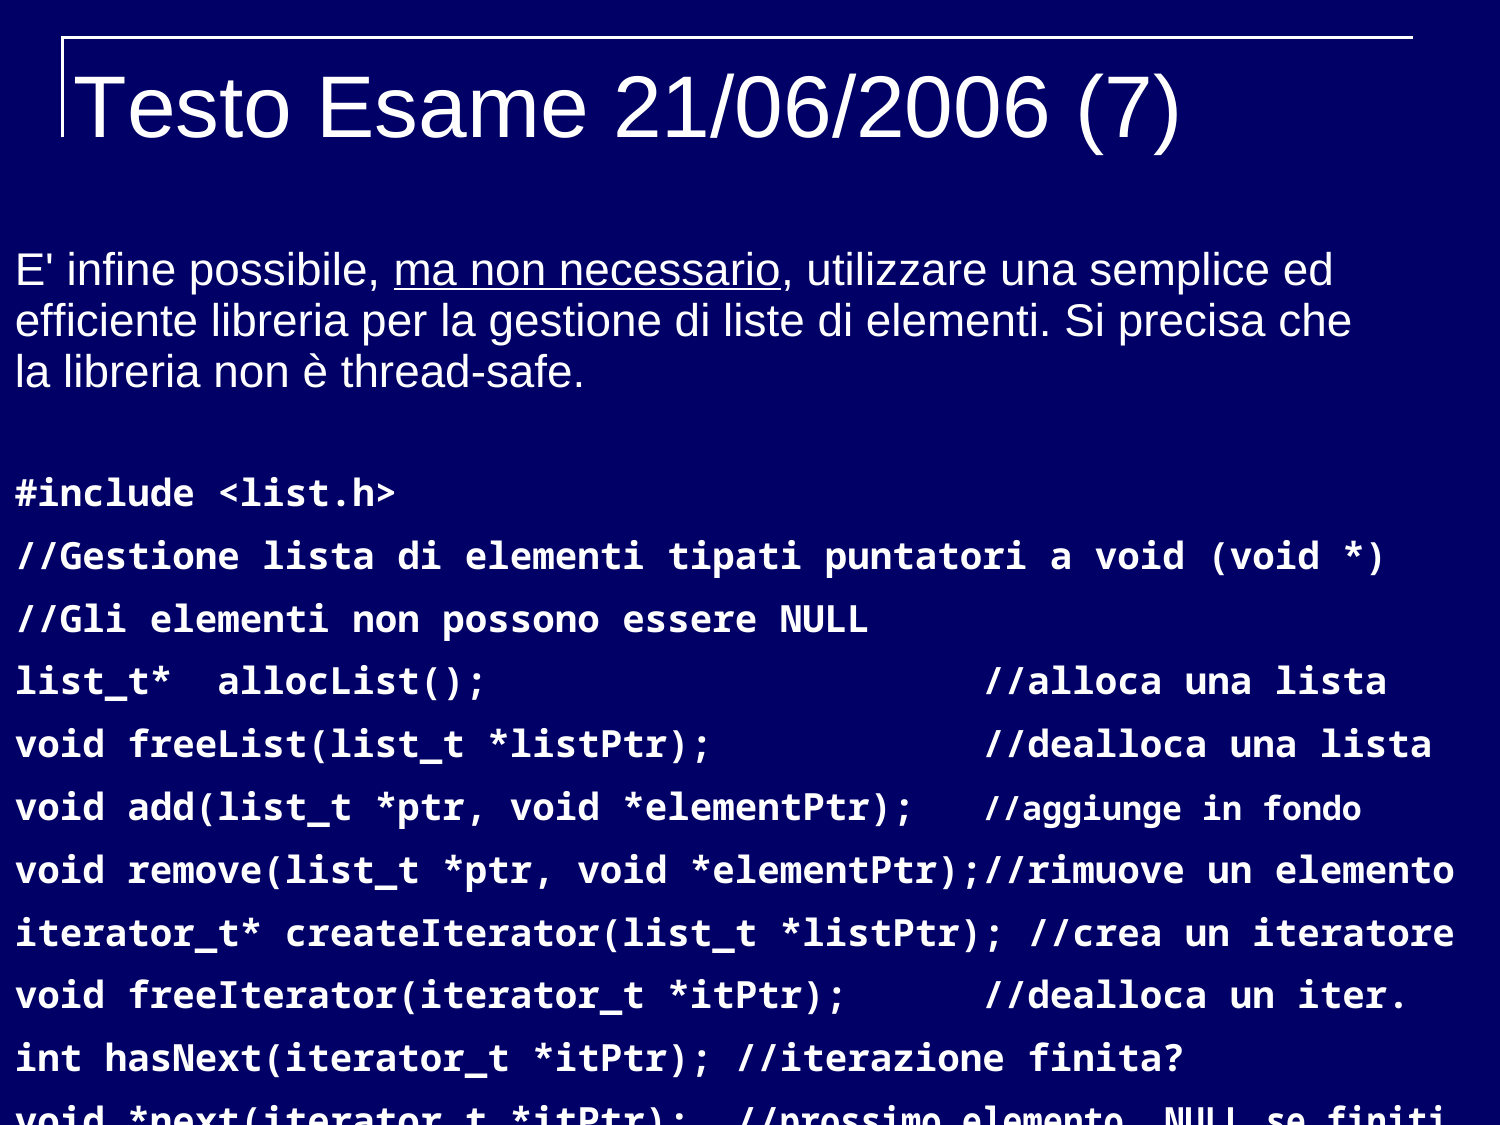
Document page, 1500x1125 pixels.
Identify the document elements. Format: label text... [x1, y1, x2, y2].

text_box E' infine possibile, ma non necessario, utilizzare una semplice ed efficiente libreria per la gestione di liste di elementi. Si precisa che la libreria non è thread-safe. #include <list.h> //Gestione lista di elementi tipati puntatori a void (void *) //Gli elementi non possono essere NULL list_t* allocList(); //alloca una lista void freeList(list_t *listPtr); //dealloca una lista void add(list_t *ptr, void *elementPtr); //aggiunge in fondo void remove(list_t *ptr, void *elementPtr);//rimuove un elemento iterator_t* createIterator(list_t *listPtr); //crea un iteratore void freeIterator(iterator_t *itPtr); //dealloca un iter. int hasNext(iterator_t *itPtr); //iterazione finita? void *next(iterator_t *itPtr); //prossimo elemento, NULL se finiti [0, 236, 1477, 1093]
title Testo Esame 21/06/2006 (7) [59, 50, 1335, 178]
